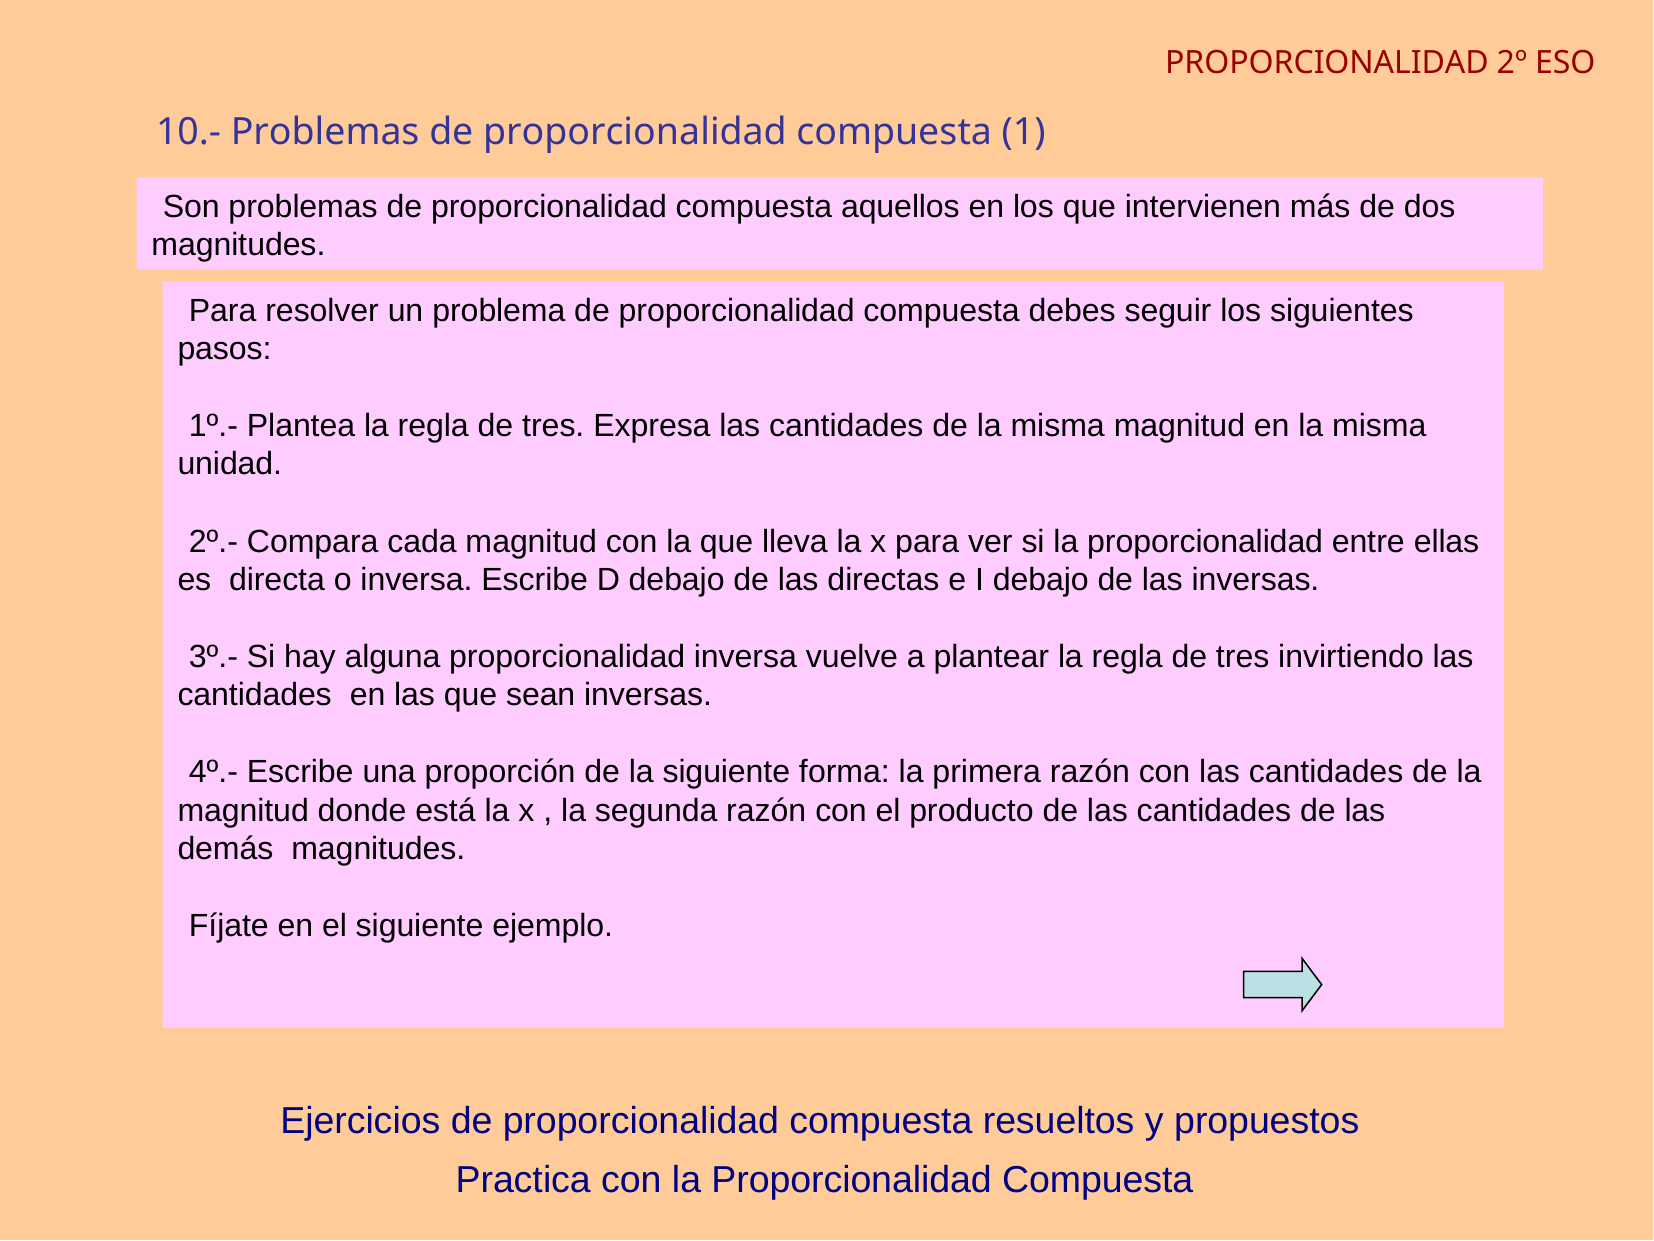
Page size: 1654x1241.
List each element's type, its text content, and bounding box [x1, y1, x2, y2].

text_box Para resolver un problema de proporcionalidad compuesta debes seguir los siguientes pasos: 1º.- Plantea la regla de tres. Expresa las cantidades de la misma magnitud en la misma unidad. 2º.- Compara cada magnitud con la que lleva la x para ver si la proporcionalidad entre ellas es directa o inversa. Escribe D debajo de las directas e I debajo de las inversas. 3º.- Si hay alguna proporcionalidad inversa vuelve a plantear la regla de tres invirtiendo las cantidades en las que sean inversas. 4º.- Escribe una proporción de la siguiente forma: la primera razón con las cantidades de la magnitud donde está la x , la segunda razón con el producto de las cantidades de las demás magnitudes. Fíjate en el siguiente ejemplo. [162, 281, 1505, 1028]
text_box 10.- Problemas de proporcionalidad compuesta (1) [141, 99, 1062, 160]
text_box [1243, 958, 1322, 1011]
text_box Son problemas de proporcionalidad compuesta aquellos en los que intervienen más de dos magnitudes. [136, 177, 1543, 270]
text_box Practica con la Proporcionalidad Compuesta [440, 1164, 1213, 1223]
text_box Ejercicios de proporcionalidad compuesta resueltos y propuestos [265, 1092, 1388, 1164]
text_box PROPORCIONALIDAD 2º ESO [1150, 34, 1611, 89]
